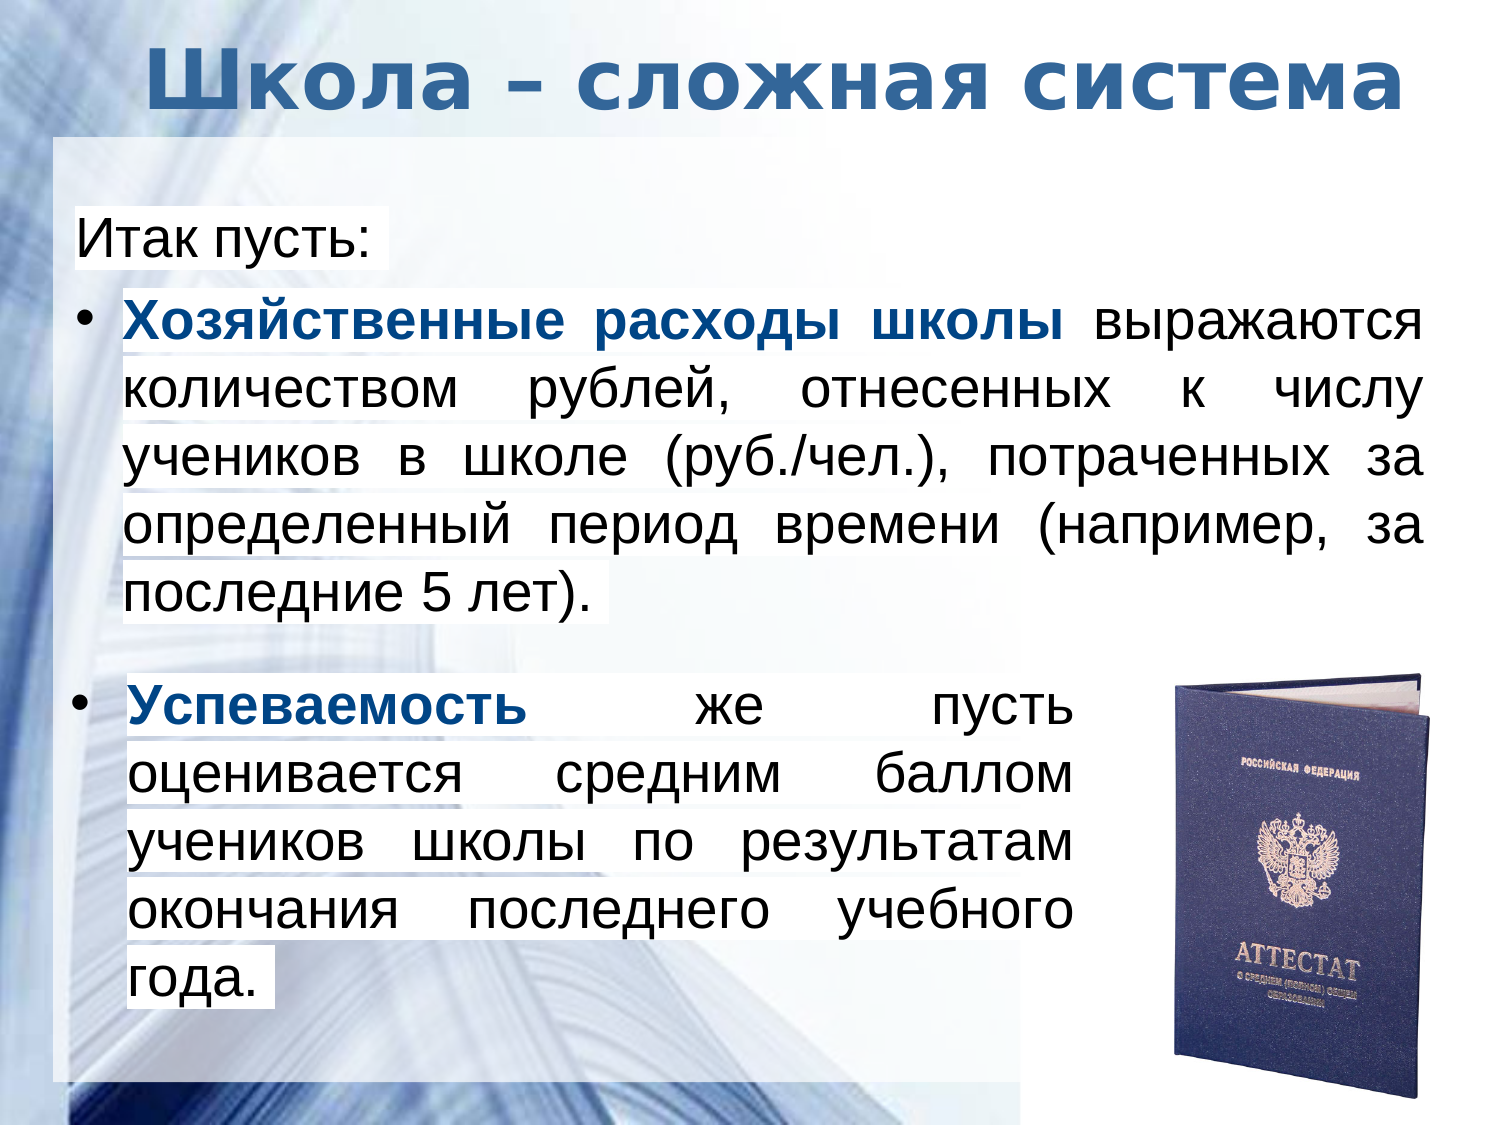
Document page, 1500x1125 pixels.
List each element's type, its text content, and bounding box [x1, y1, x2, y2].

picture [0, 0, 1500, 1125]
text_box Школа – сложная система [127, 19, 1423, 134]
list Итак пусть: Хозяйственные расходы школы выражаются количеством рублей, отнесенных к числу учеников в школе (руб./чел.), потраченных за определенный период времени (например, за последние 5 лет). [75, 200, 1425, 626]
list Успеваемость же пусть оценивается средним баллом учеников школы по результатам окончания последнего учебного года. [70, 667, 1075, 1056]
